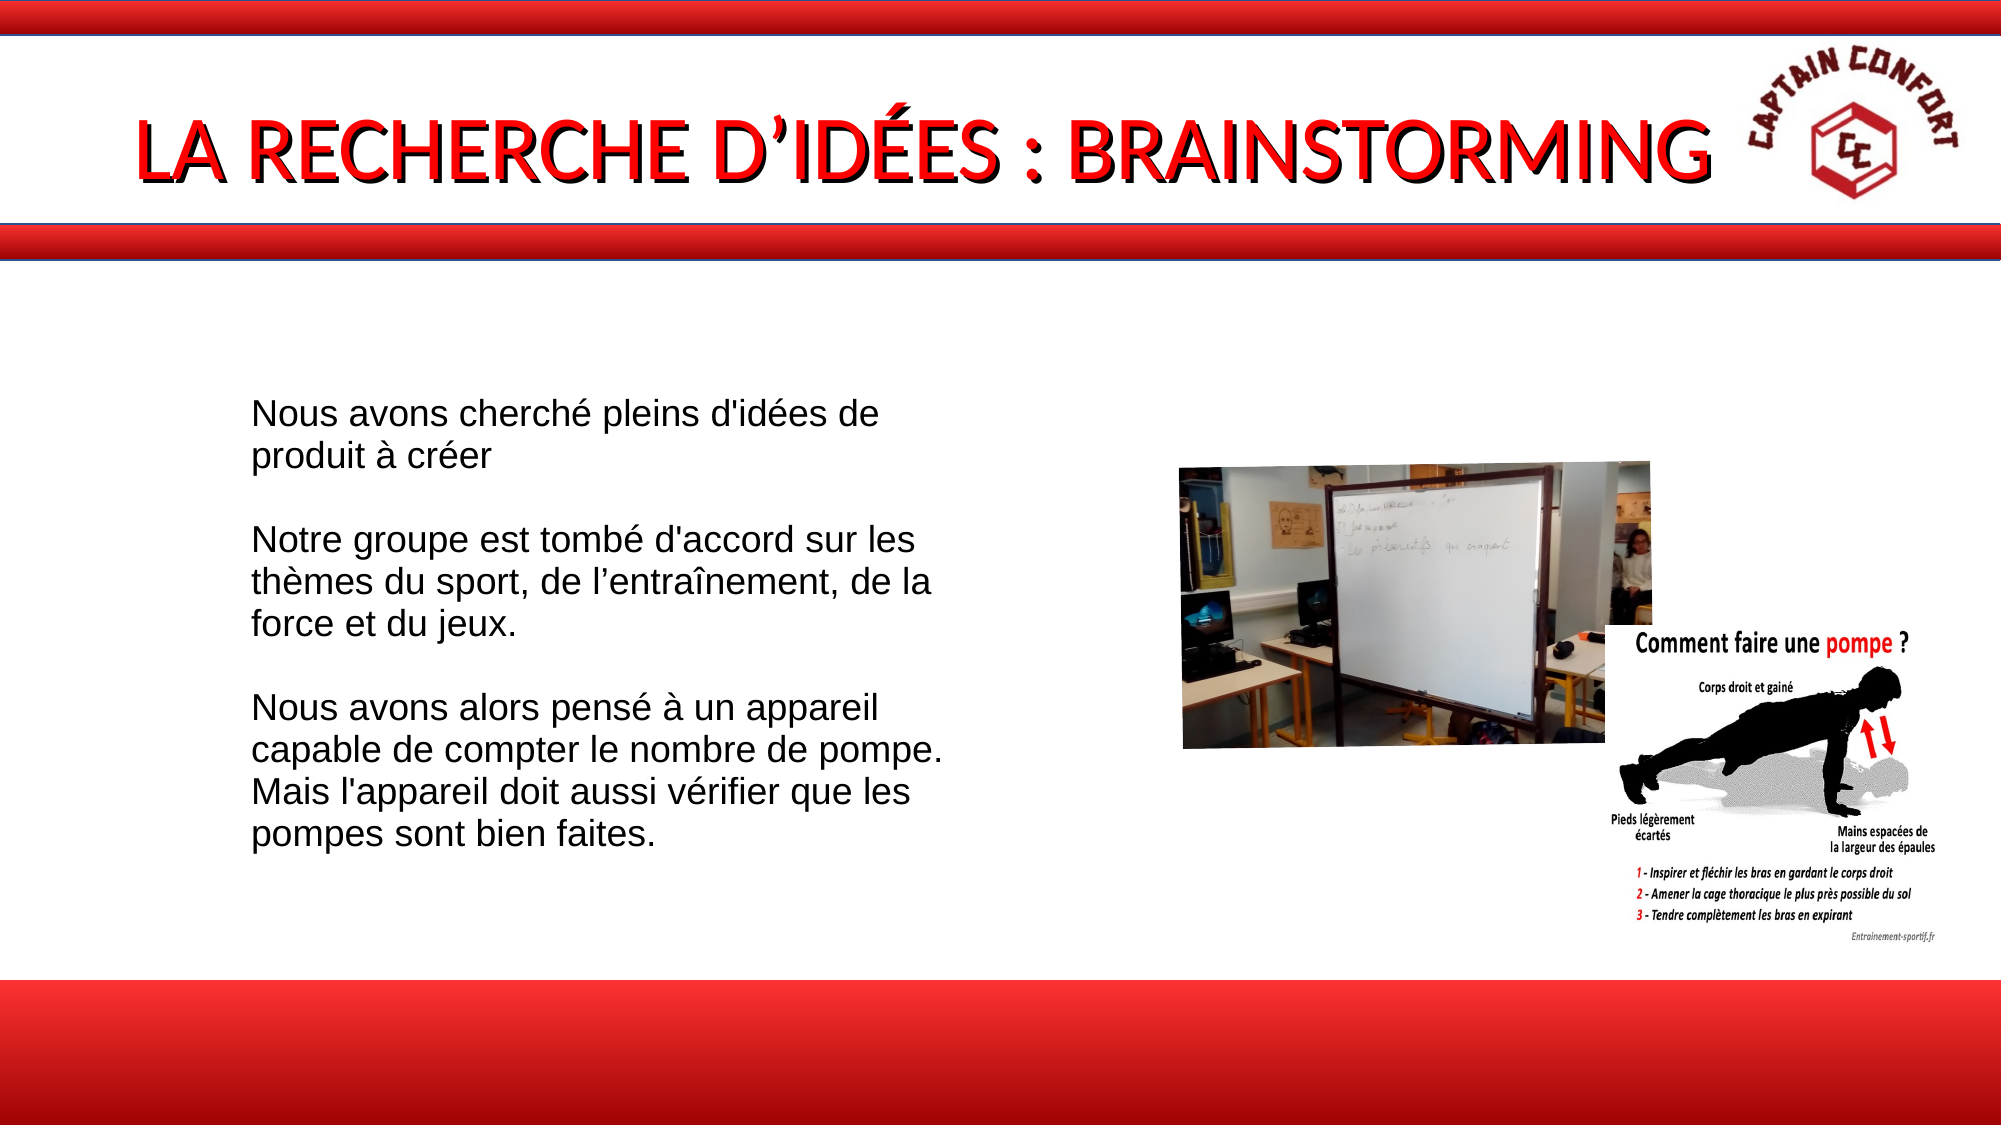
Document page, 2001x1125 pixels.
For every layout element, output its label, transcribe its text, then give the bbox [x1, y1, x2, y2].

picture [1726, 36, 1995, 223]
text_box Nous avons cherché pleins d'idées de produit à créer Notre groupe est tombé d'accord sur les thèmes du sport, de l’entraînement, de la force et du jeux. Nous avons alors pensé à un appareil capable de compter le nombre de pompe. Mais l'appareil doit aussi vérifier que les pompes sont bien faites. [236, 385, 969, 863]
picture [1178, 460, 1938, 944]
text_box LA RECHERCHE D’IDÉES : BRAINSTORMING [118, 80, 1746, 207]
